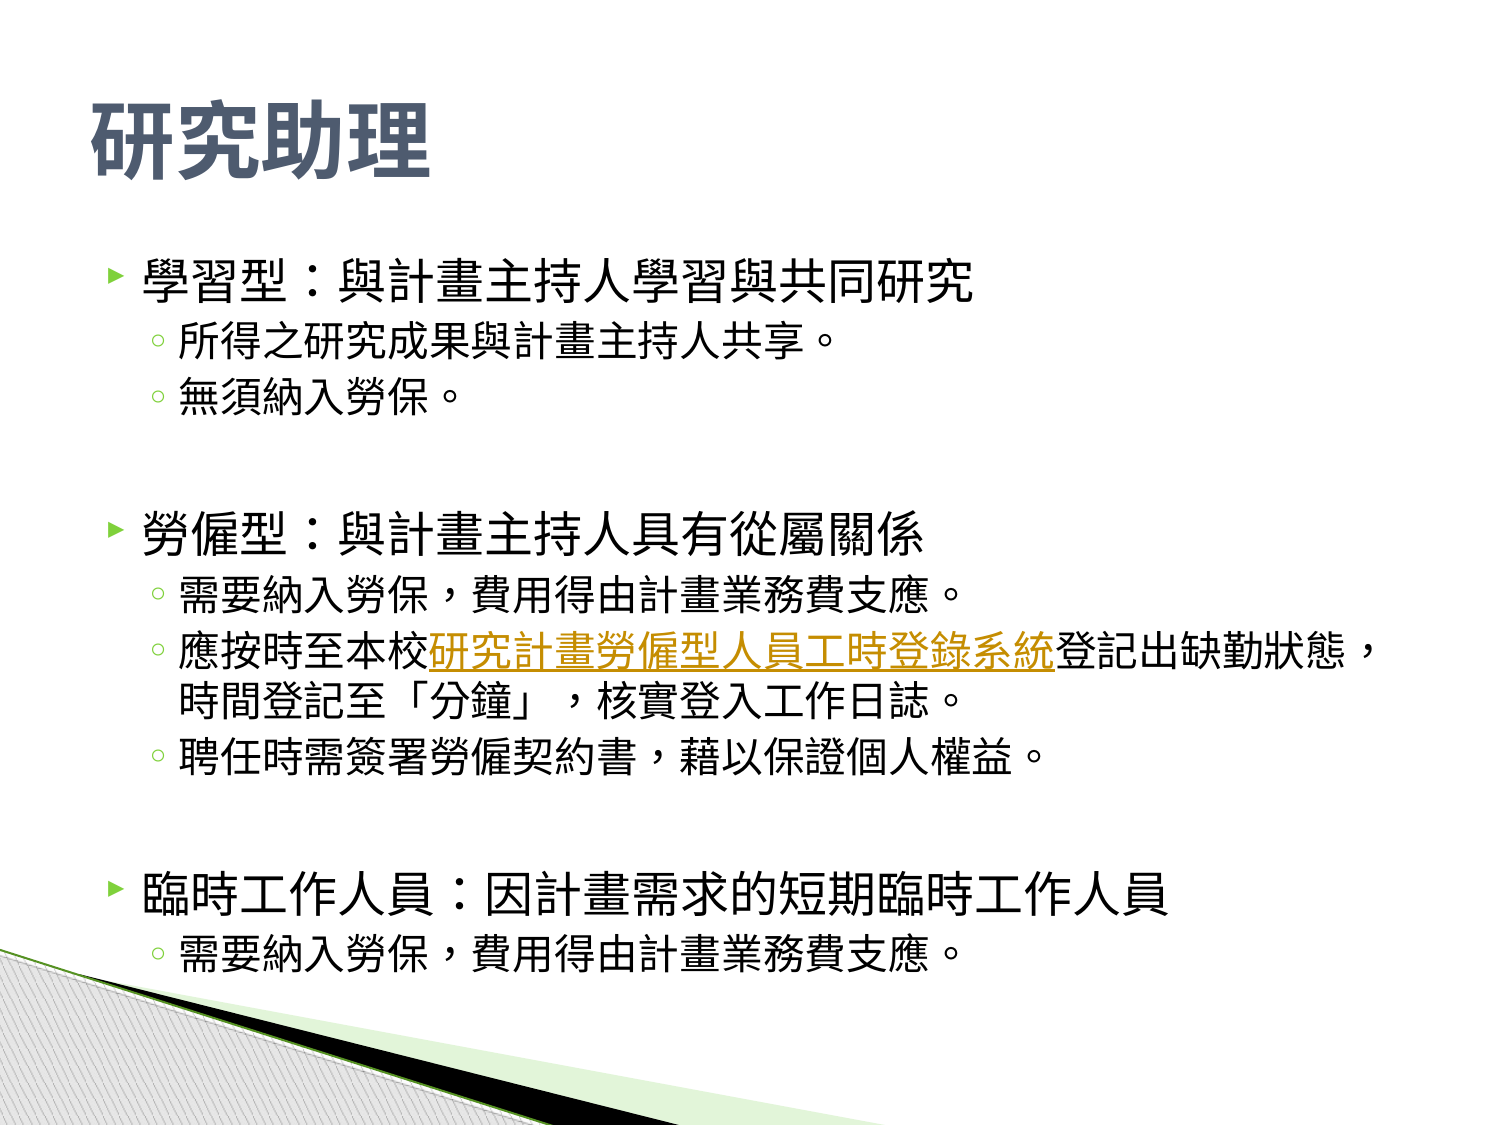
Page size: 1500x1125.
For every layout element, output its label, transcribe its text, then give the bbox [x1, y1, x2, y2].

title 研究助理 [75, 45, 1425, 233]
list 學習型：與計畫主持人學習與共同研究 所得之研究成果與計畫主持人共享。 無須納入勞保。 勞僱型：與計畫主持人具有從屬關係 需要納入勞保，費用得由計畫業務費支應。 應按時至本校研究計畫勞僱型人員工時登錄系統登記出缺勤狀態，時間登記至「分鐘」，核實登入工作日誌。 聘任時需簽署勞僱契約書，藉以保證個人權益。 臨時工作人員：因計畫需求的短期臨時工作人員 需要納入勞保，費用得由計畫業務費支應。 [75, 243, 1425, 986]
